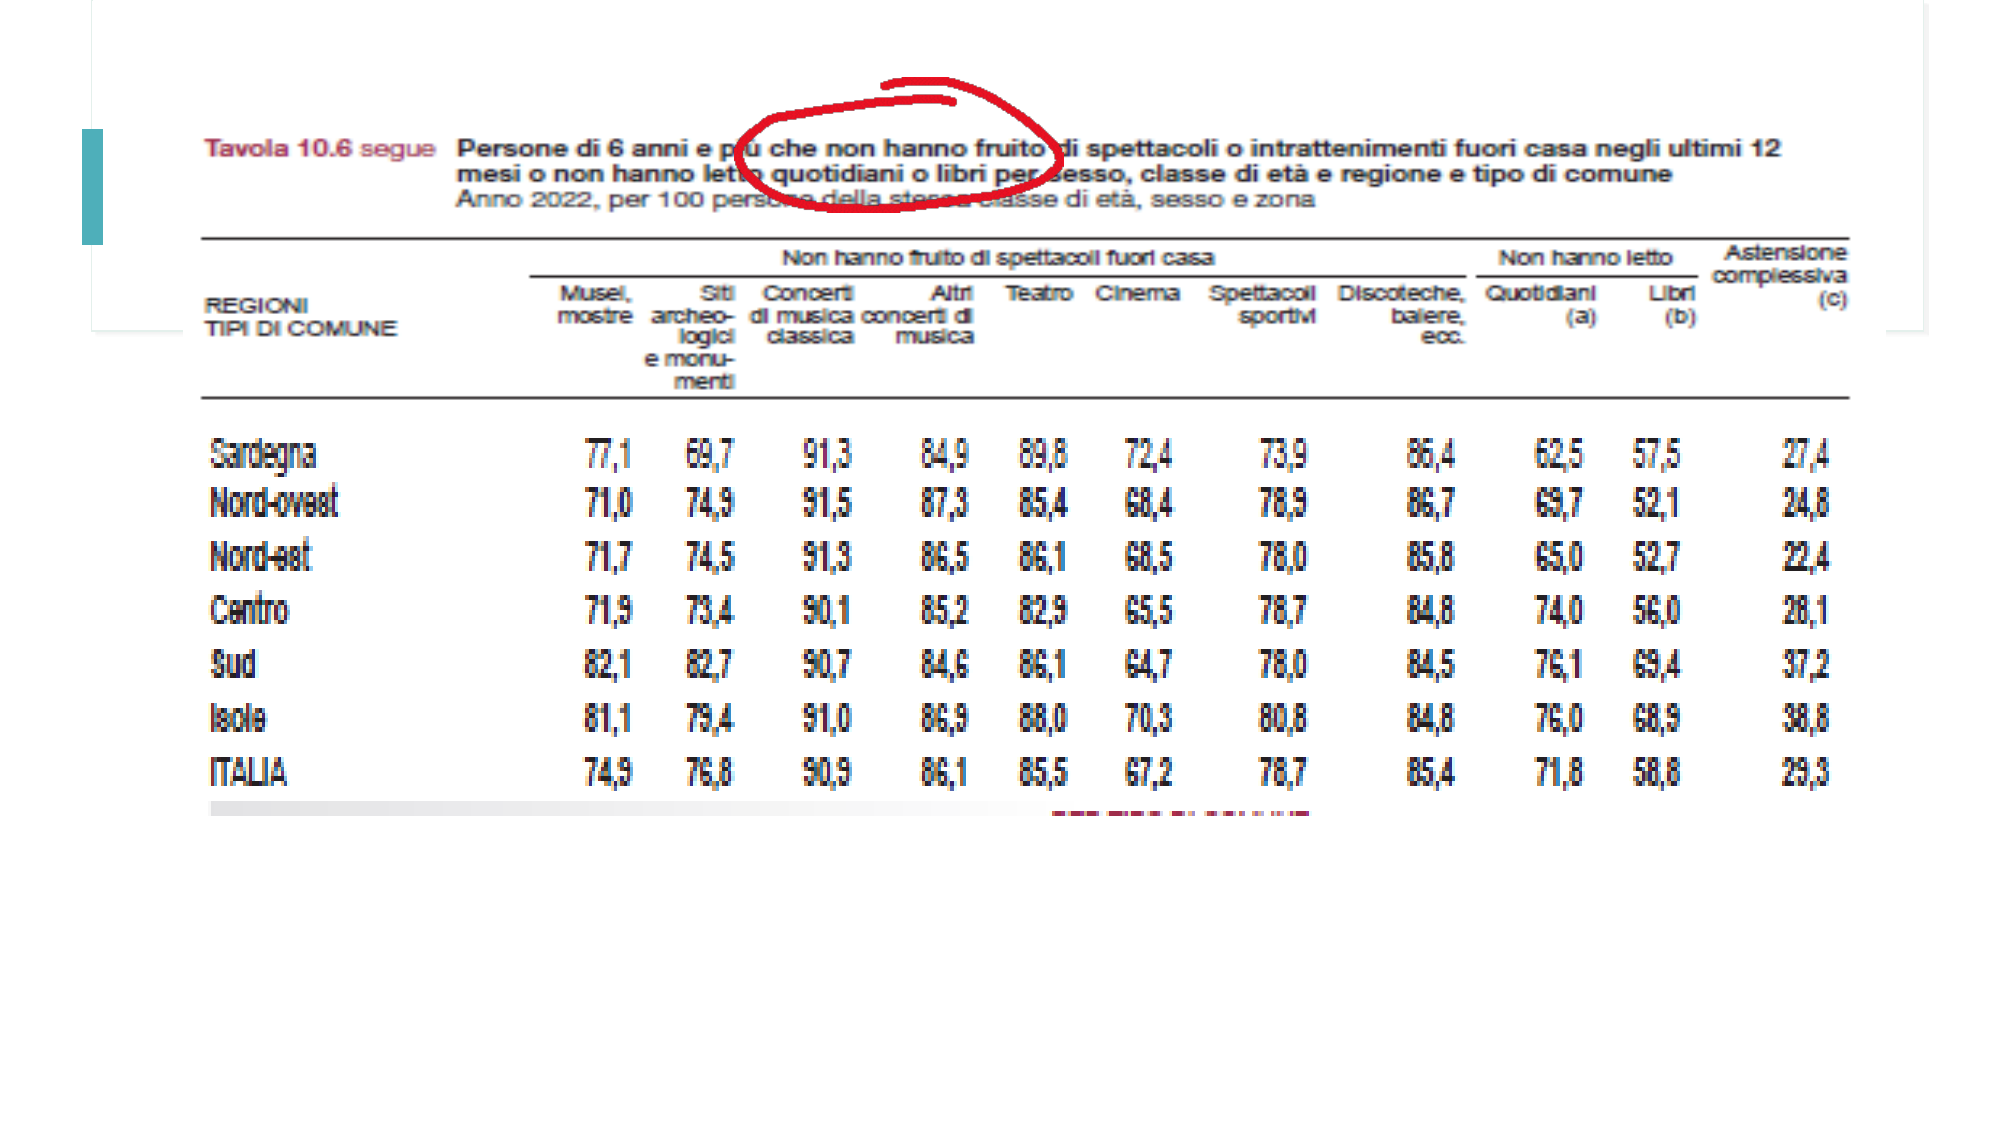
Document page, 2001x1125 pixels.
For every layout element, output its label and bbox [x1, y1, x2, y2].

picture [202, 424, 1852, 816]
picture [183, 77, 1886, 405]
